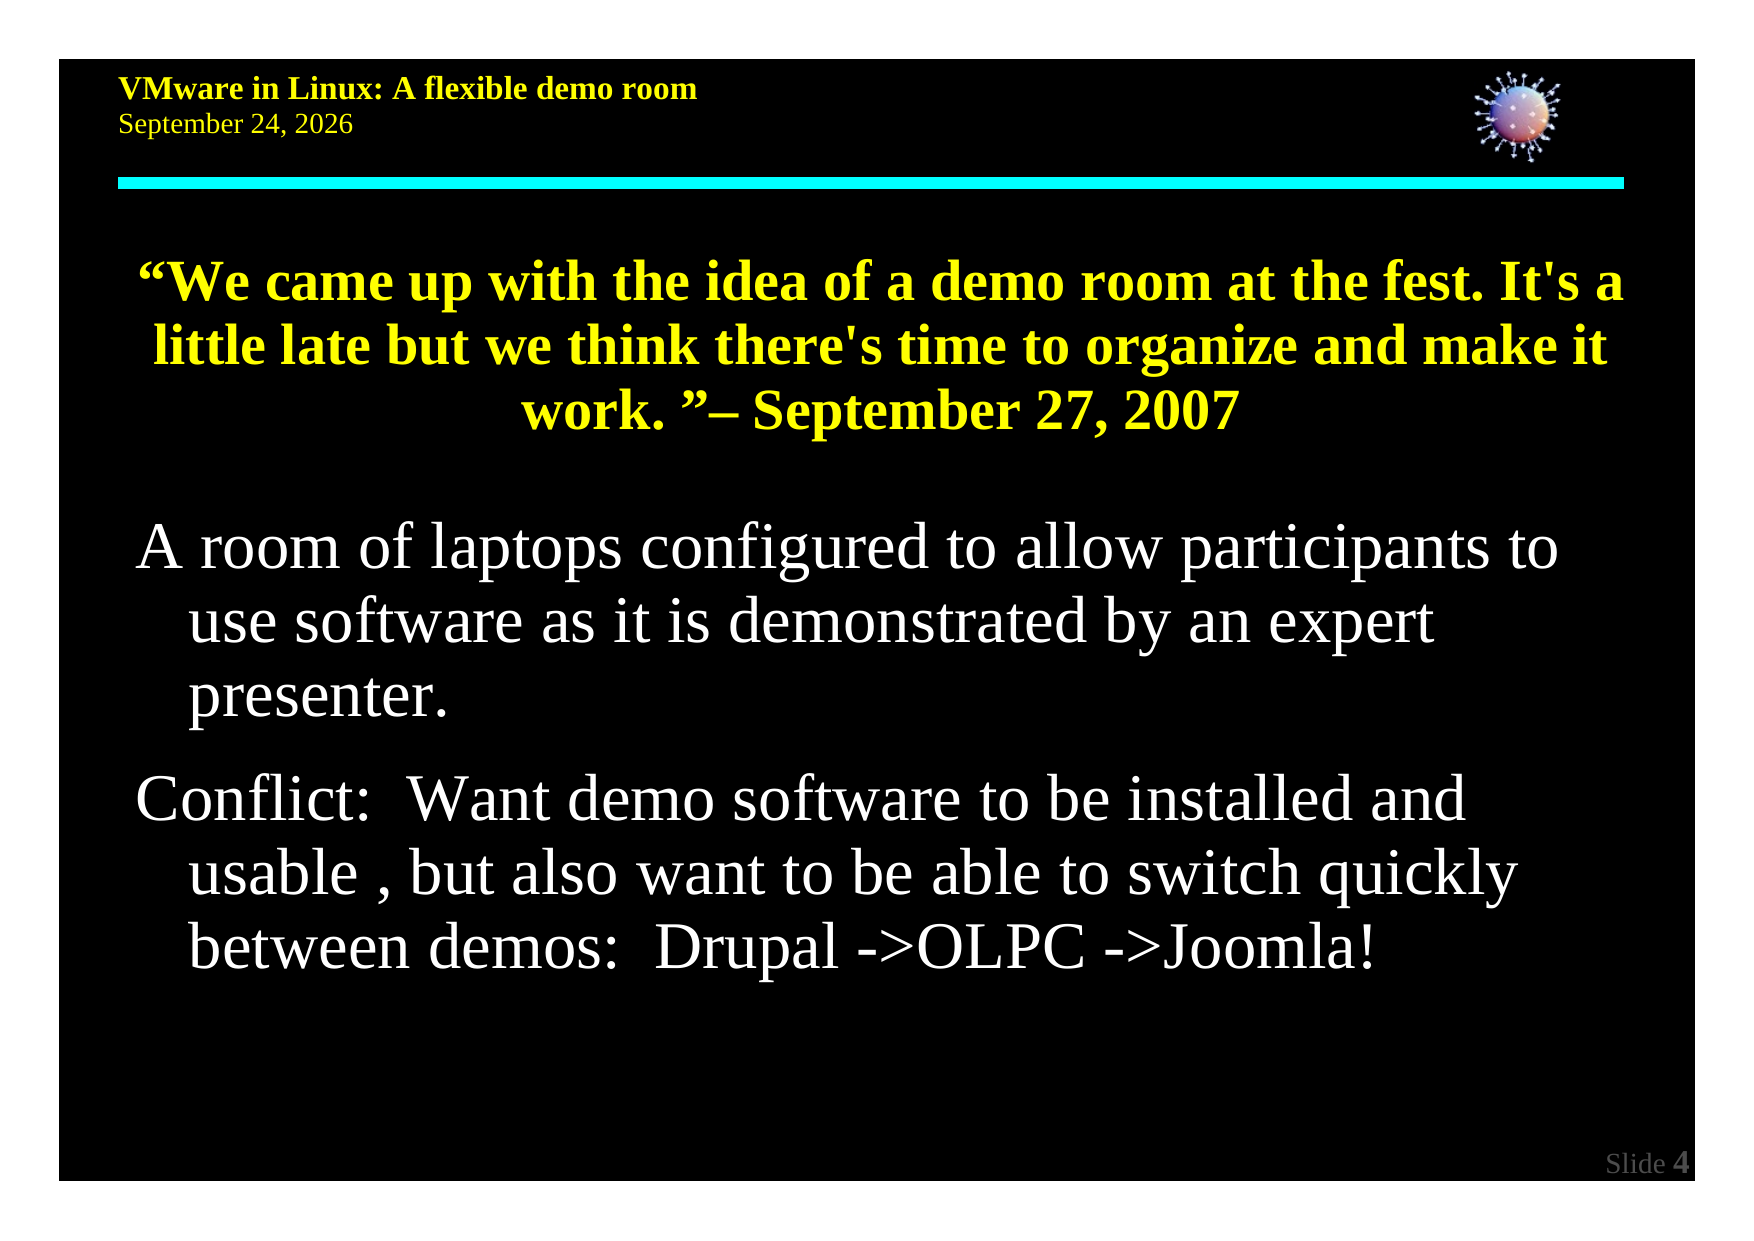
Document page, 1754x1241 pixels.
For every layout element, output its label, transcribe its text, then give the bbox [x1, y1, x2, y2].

list A room of laptops configured to allow participants to use software as it is demonstrated by an expert presenter. Conflict: Want demo software to be installed and usable , but also want to be able to switch quickly between demos: Drupal ->OLPC ->Joomla! [118, 509, 1625, 1134]
title “We came up with the idea of a demo room at the fest. It's a little late but we think there's time to organize and make it work. ”– September 27, 2007 [128, 209, 1635, 481]
picture [1464, 63, 1569, 174]
